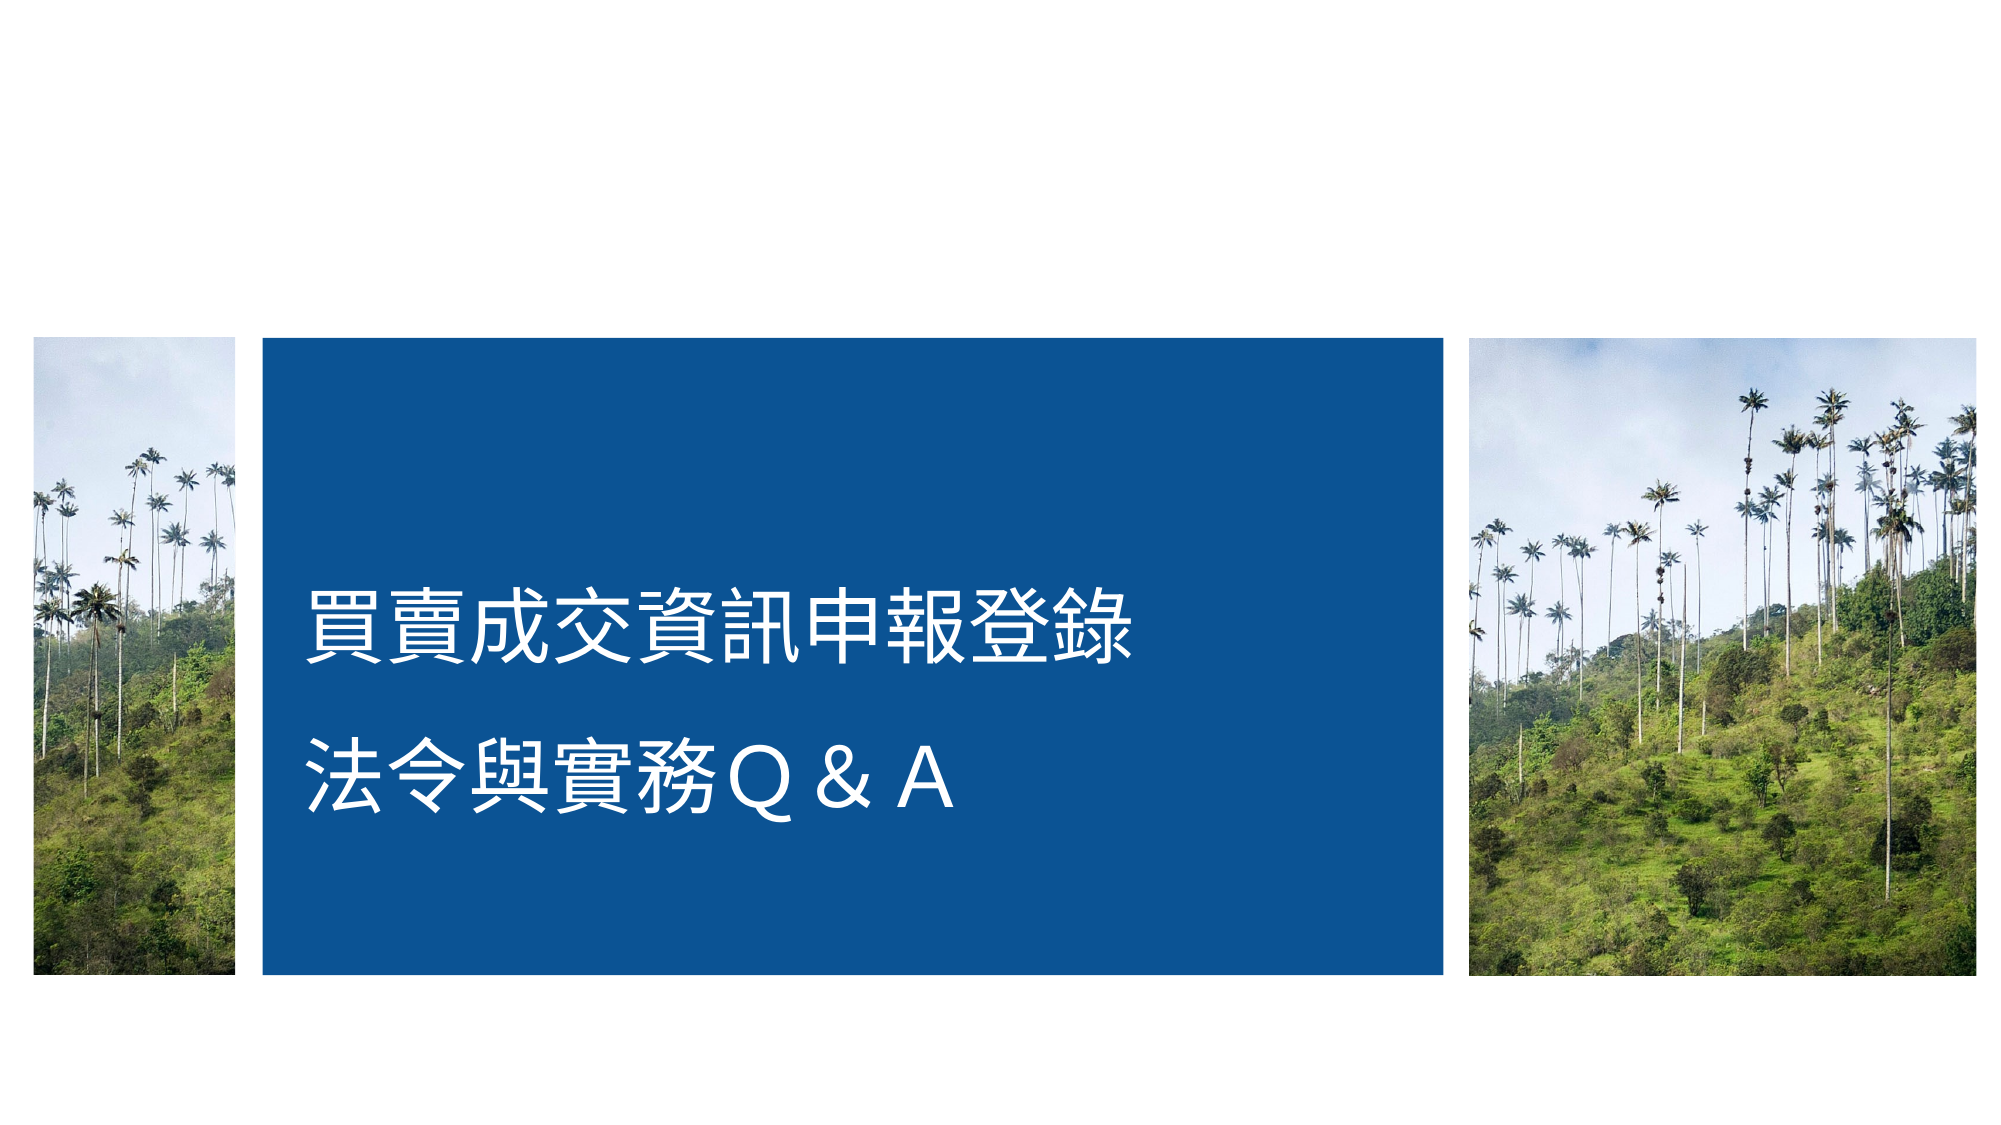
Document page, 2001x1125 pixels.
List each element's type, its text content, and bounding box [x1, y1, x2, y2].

picture [1469, 338, 1977, 976]
picture [33, 337, 53, 975]
title 買賣成交資訊申報登錄 法令與實務Ｑ＆Ａ [287, 371, 1428, 832]
